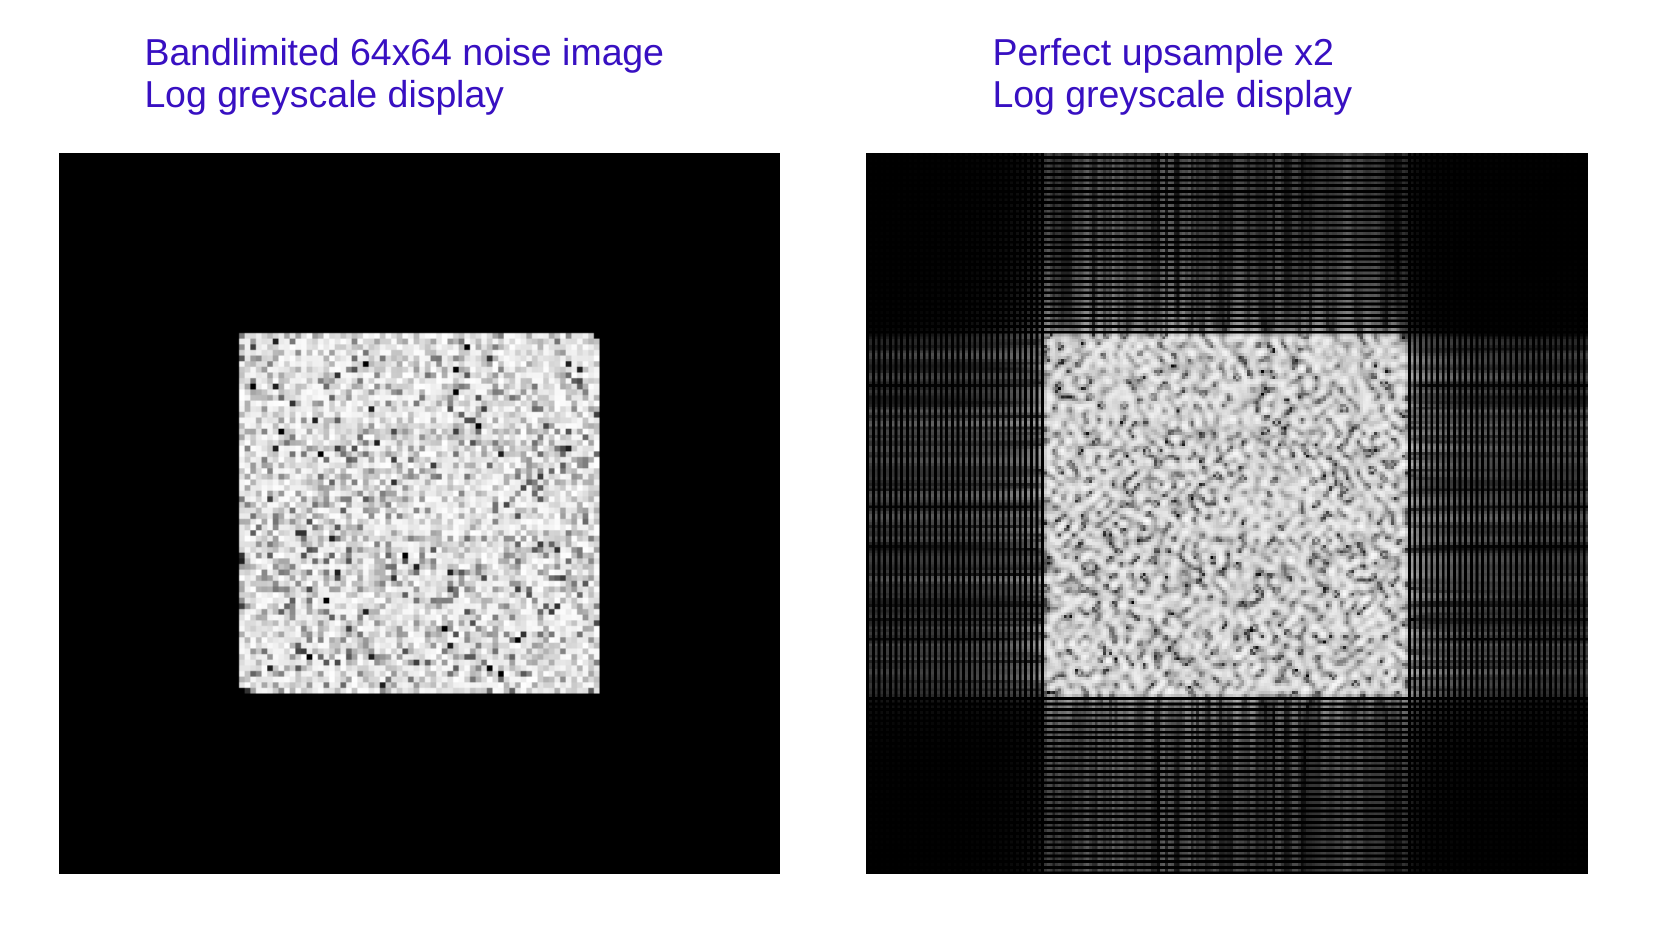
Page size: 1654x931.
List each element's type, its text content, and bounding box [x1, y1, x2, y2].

text_box Perfect upsample x2 Log greyscale display [977, 23, 1501, 123]
picture [866, 153, 1588, 875]
text_box Bandlimited 64x64 noise image Log greyscale display [129, 23, 709, 130]
picture [59, 153, 780, 875]
